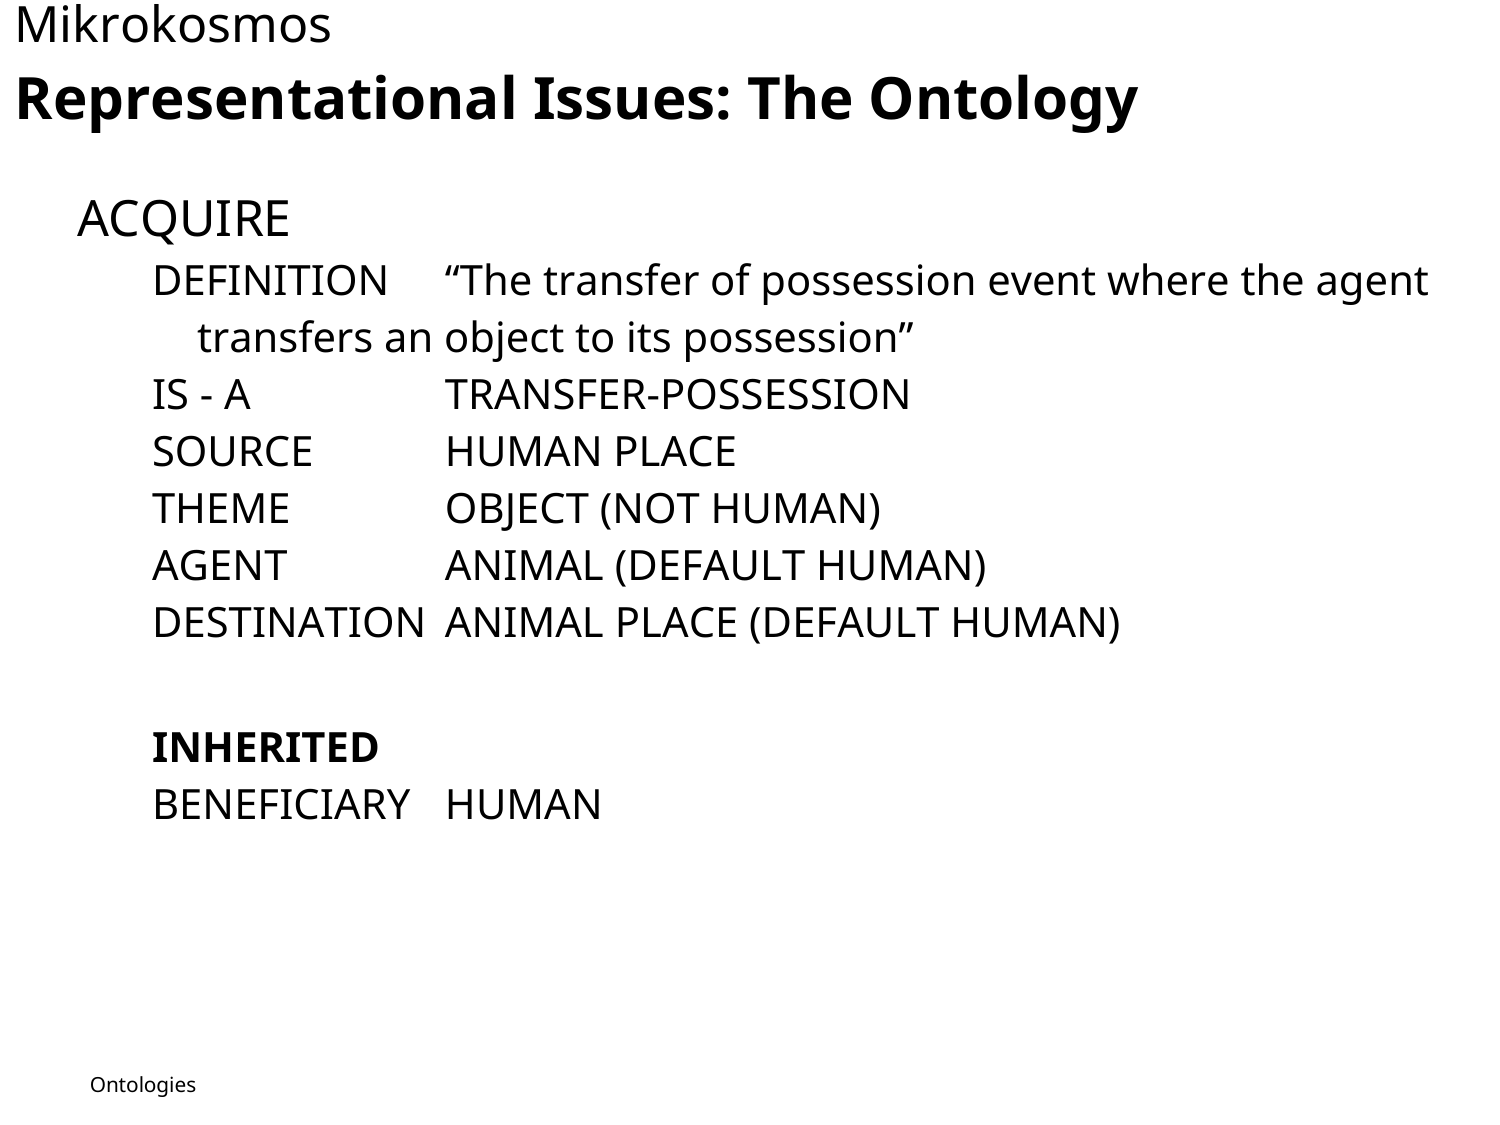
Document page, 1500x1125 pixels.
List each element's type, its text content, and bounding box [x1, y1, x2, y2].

list ACQUIRE DEFINITION “The transfer of possession event where the agent transfers an object to its possession” IS - A TRANSFER-POSSESSION SOURCE HUMAN PLACE THEME OBJECT (NOT HUMAN) AGENT ANIMAL (DEFAULT HUMAN) DESTINATION ANIMAL PLACE (DEFAULT HUMAN) INHERITED BENEFICIARY HUMAN [62, 174, 1463, 1013]
title Mikrokosmos Representational Issues: The Ontology [0, 0, 1500, 136]
